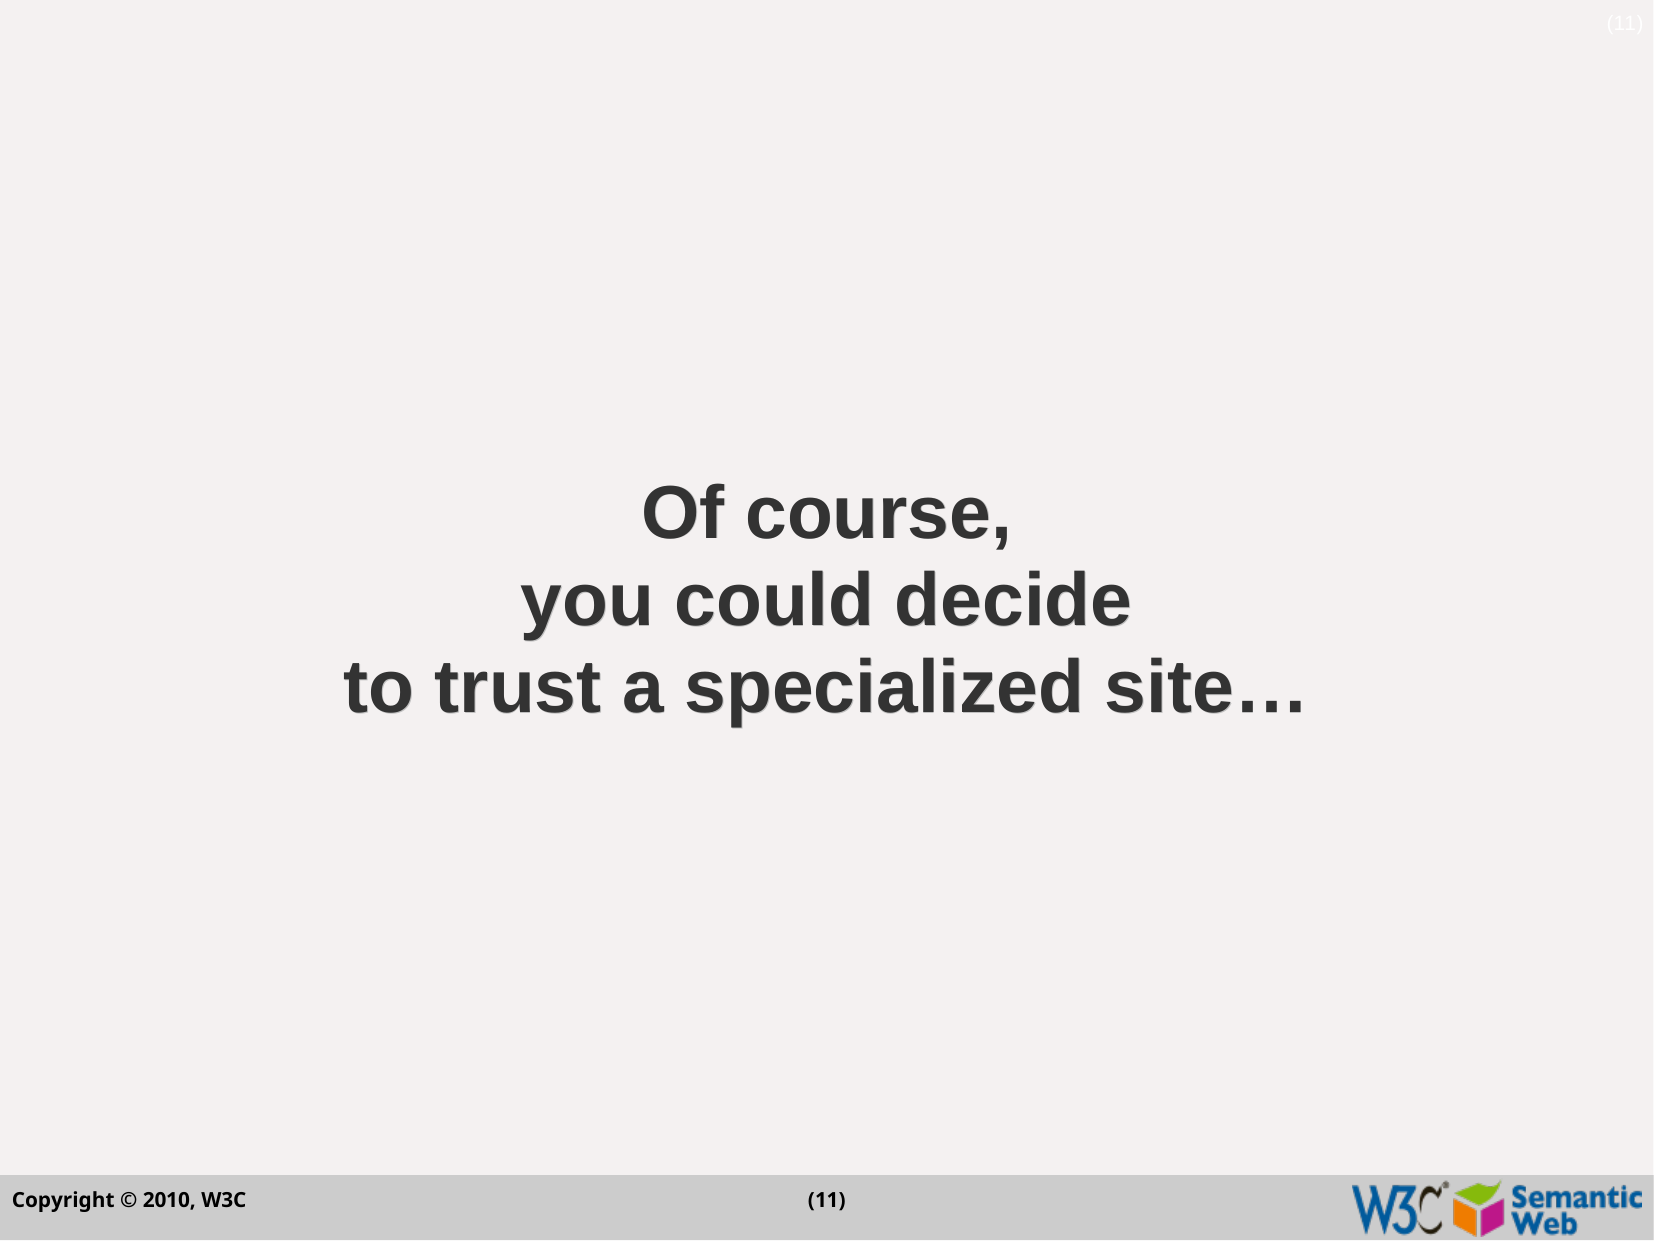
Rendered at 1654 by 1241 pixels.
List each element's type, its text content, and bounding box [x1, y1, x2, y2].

title Of course, you could decide to trust a specialized site… [59, 468, 1595, 728]
picture [1352, 1178, 1642, 1237]
